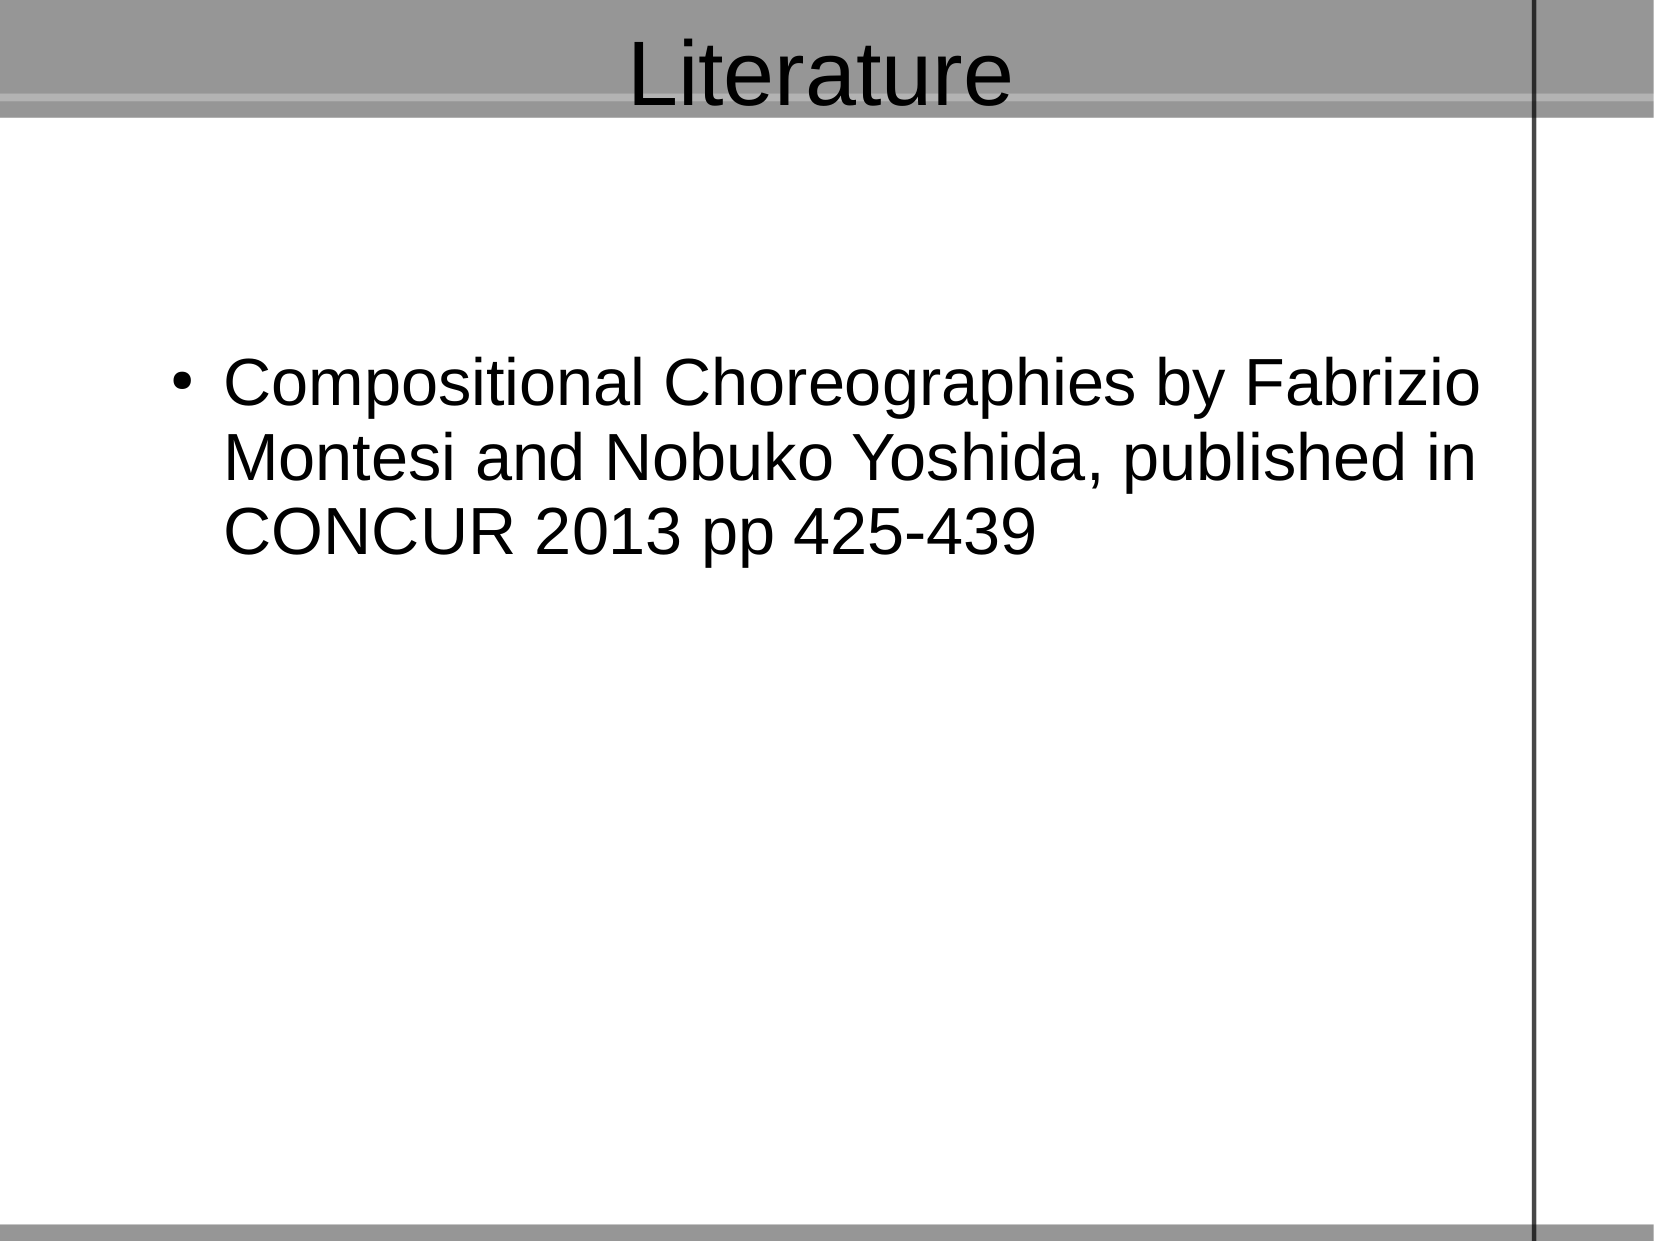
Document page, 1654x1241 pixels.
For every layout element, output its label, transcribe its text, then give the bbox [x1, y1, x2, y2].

picture [0, 0, 1654, 1241]
list Compositional Choreographies by Fabrizio Montesi and Nobuko Yoshida, published in CONCUR 2013 pp 425-439 [152, 344, 1534, 1127]
title Literature [76, 0, 1565, 178]
